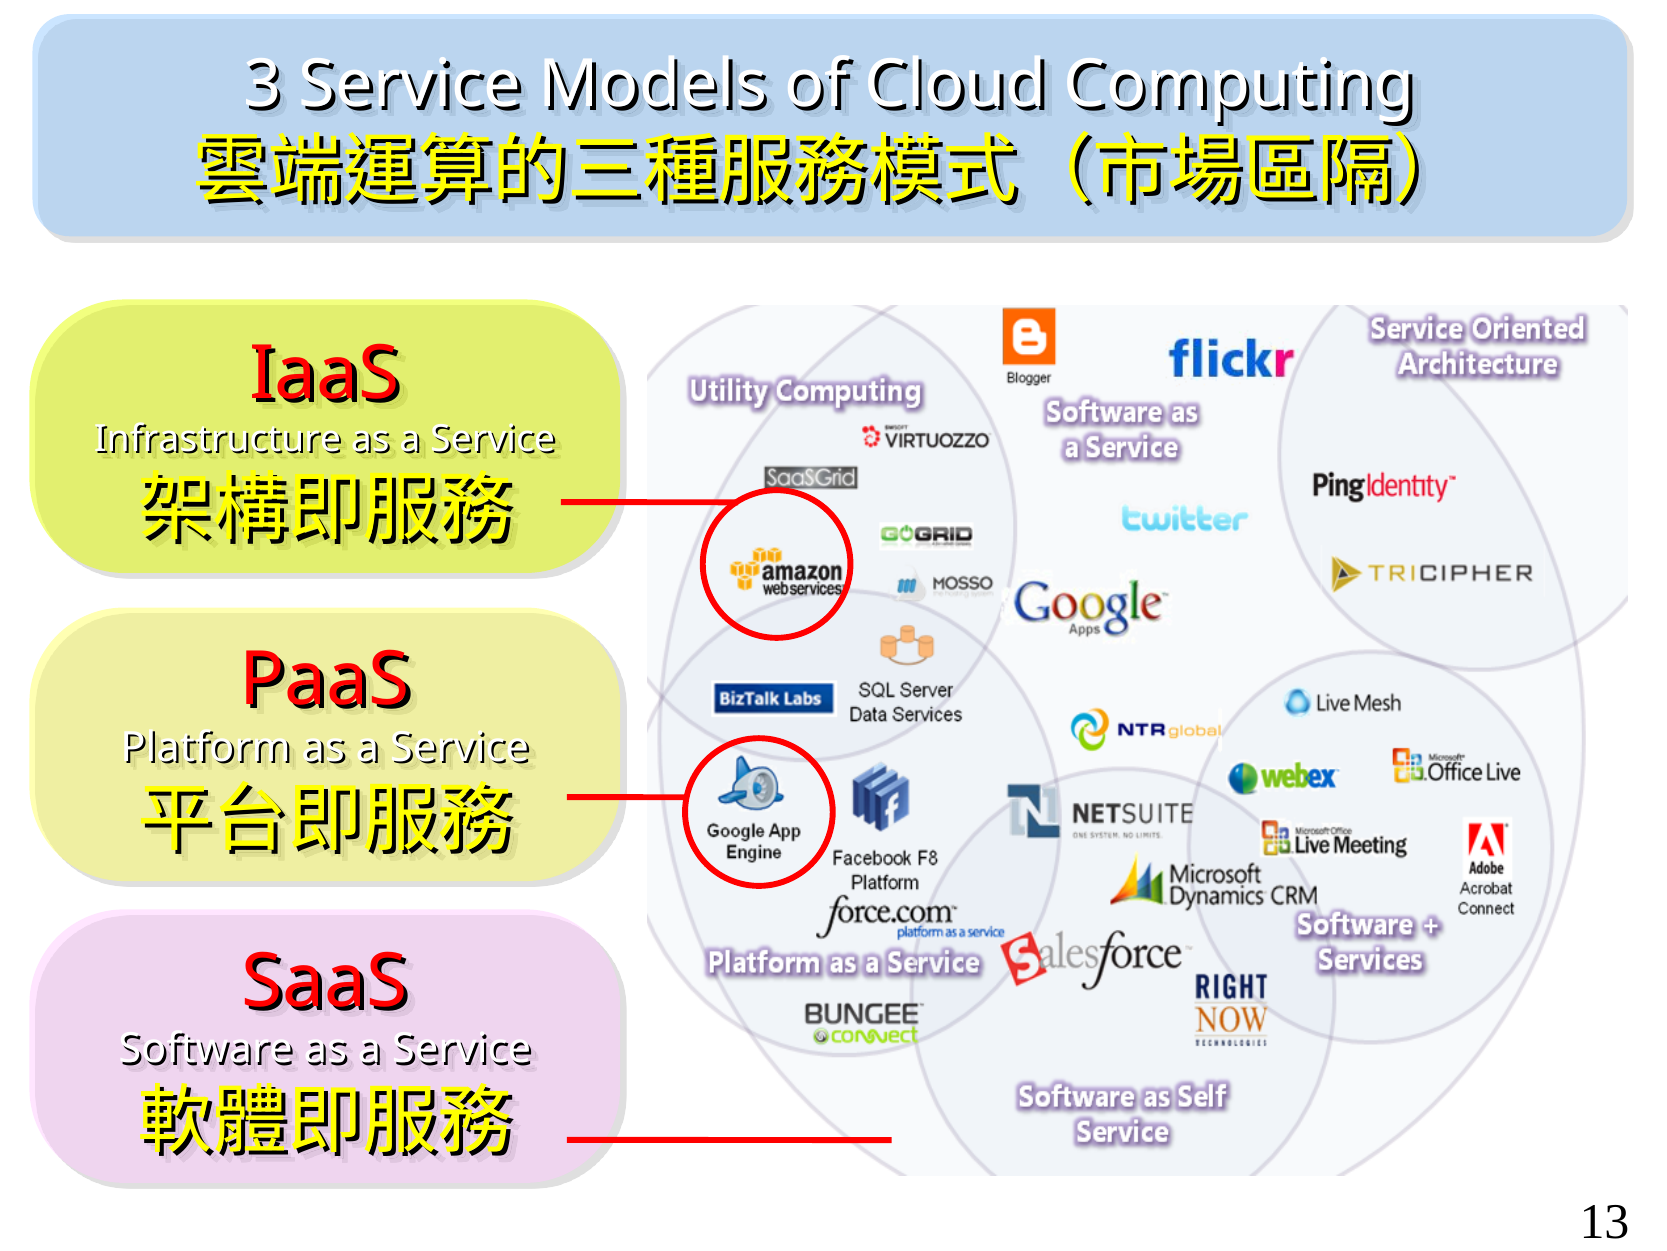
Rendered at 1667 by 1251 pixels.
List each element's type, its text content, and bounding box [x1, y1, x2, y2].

picture [689, 742, 829, 882]
text_box SaaS Software as a Service 軟體即服務 [29, 909, 621, 1183]
text_box 3 Service Models of Cloud Computing 雲端運算的三種服務模式（市場區隔） [32, 14, 1628, 237]
text_box IaaS Infrastructure as a Service 架構即服務 [29, 299, 621, 573]
picture [647, 305, 1628, 1176]
picture [706, 494, 847, 634]
text_box PaaS Platform as a Service 平台即服務 [29, 607, 621, 882]
